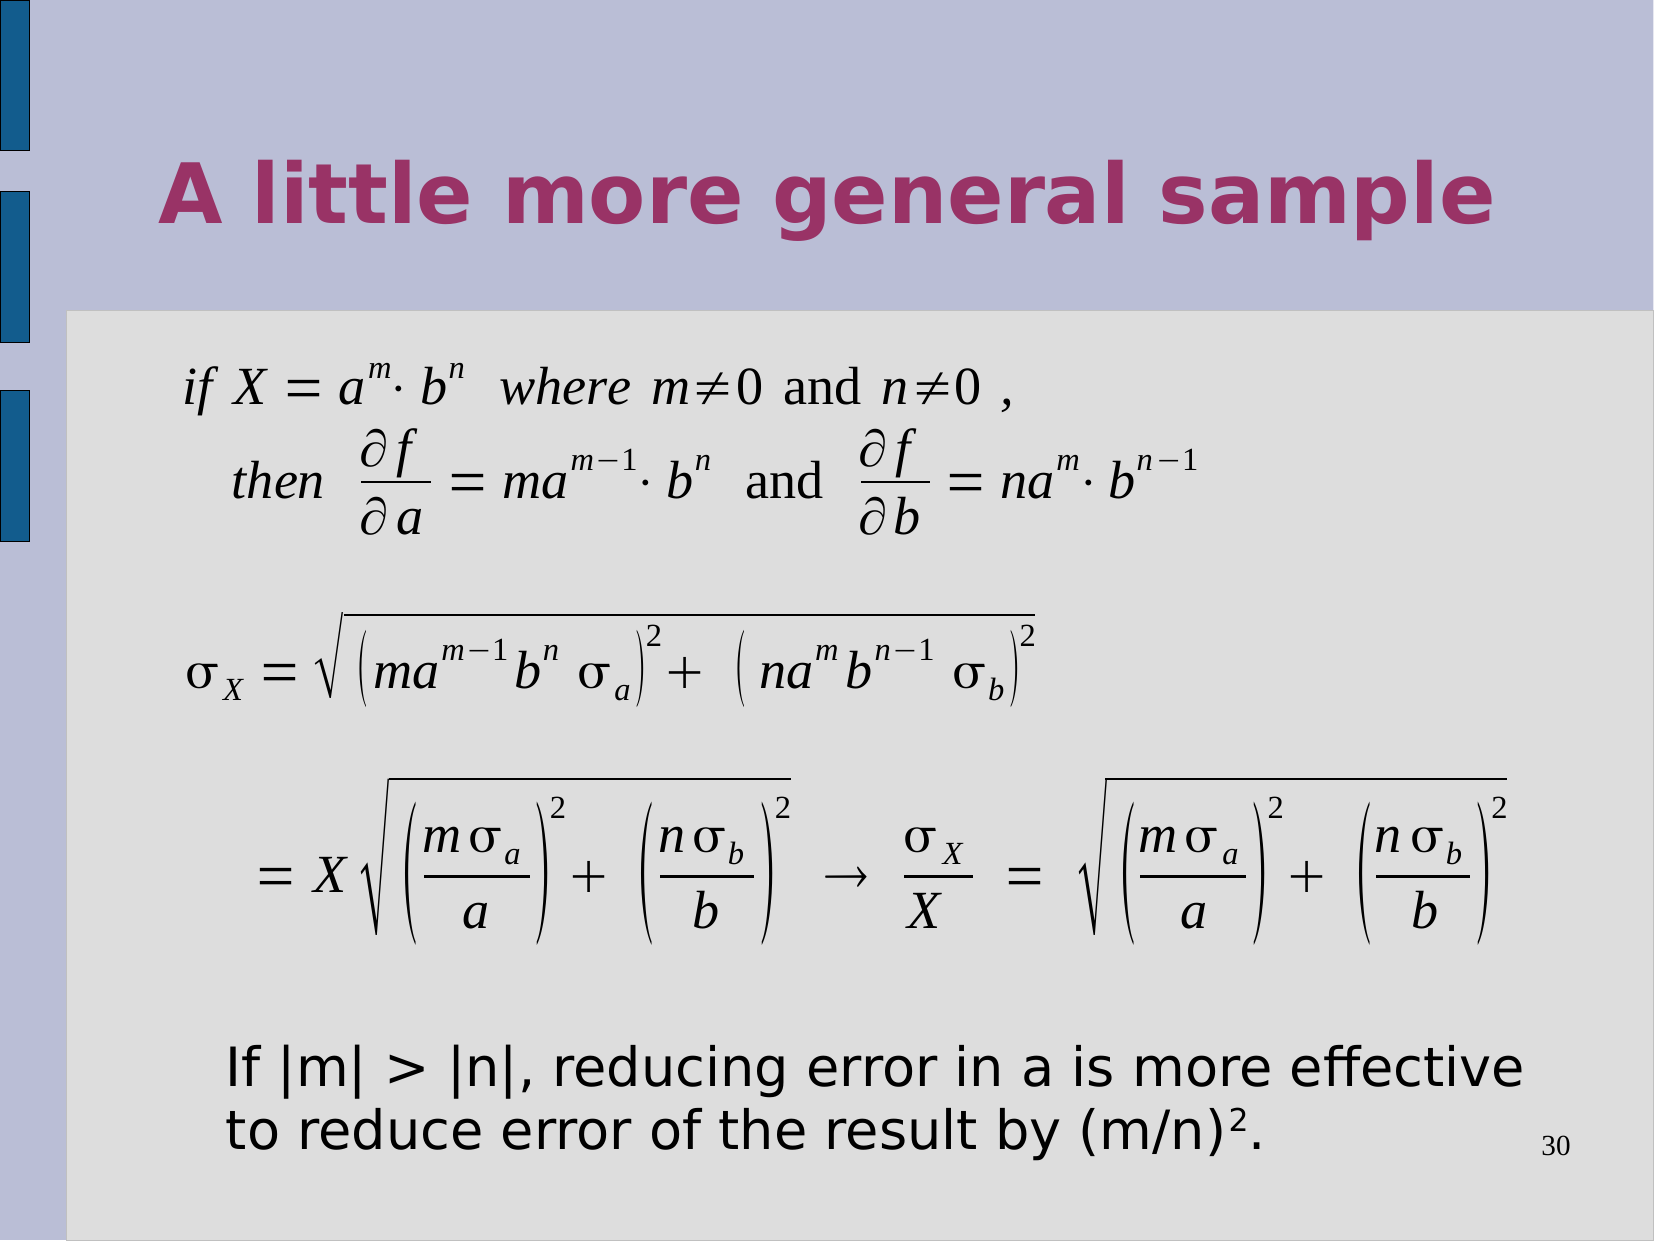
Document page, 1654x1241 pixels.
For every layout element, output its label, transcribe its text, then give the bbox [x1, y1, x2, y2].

chart [177, 349, 1514, 948]
title A little more general sample [121, 98, 1534, 291]
text_box If |m| > |n|, reducing error in a is more effective to reduce error of the result by (m/n)2. [211, 1028, 1561, 1171]
